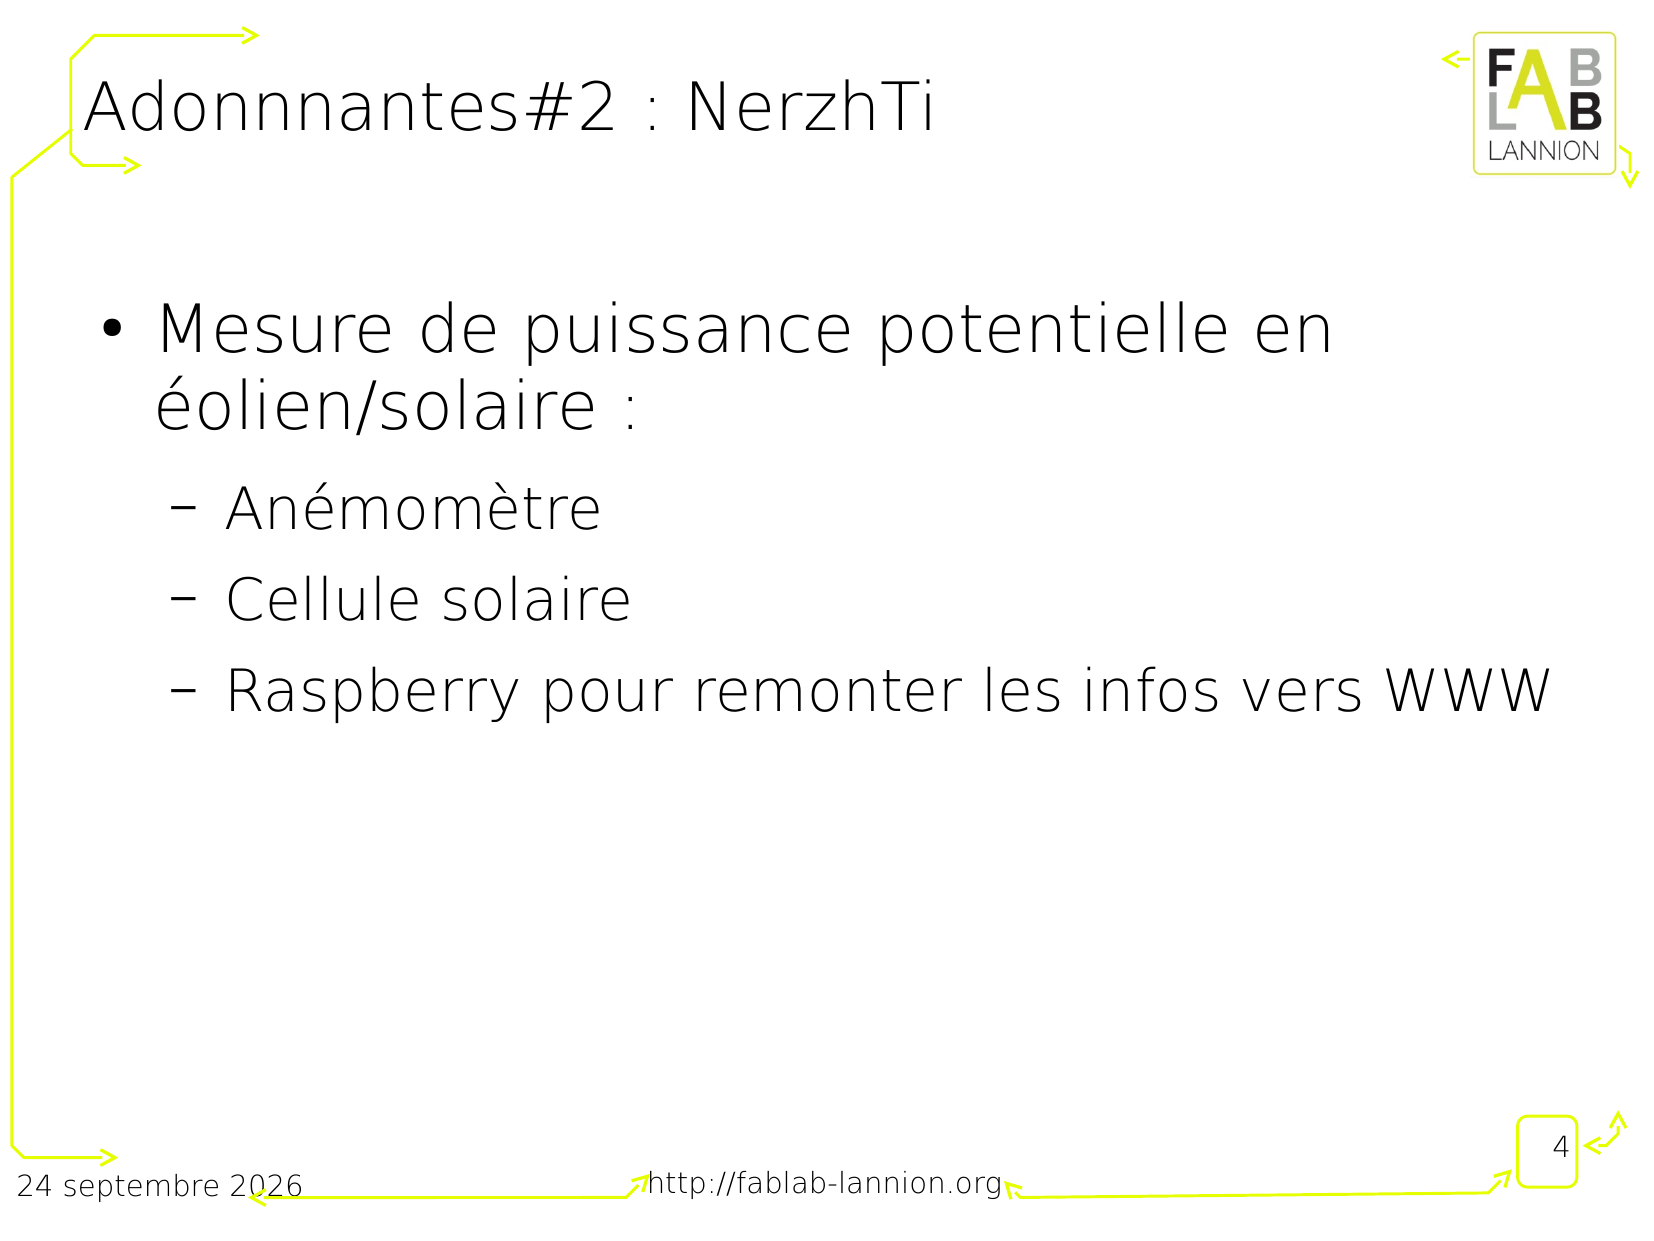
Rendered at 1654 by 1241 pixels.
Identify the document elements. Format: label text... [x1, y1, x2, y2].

picture [1470, 29, 1619, 178]
title Adonnnantes#2 : NerzhTi [82, 49, 1441, 166]
list Mesure de puissance potentielle en éolien/solaire : Anémomètre Cellule solaire Raspberry pour remonter les infos vers WWW [82, 290, 1571, 1010]
